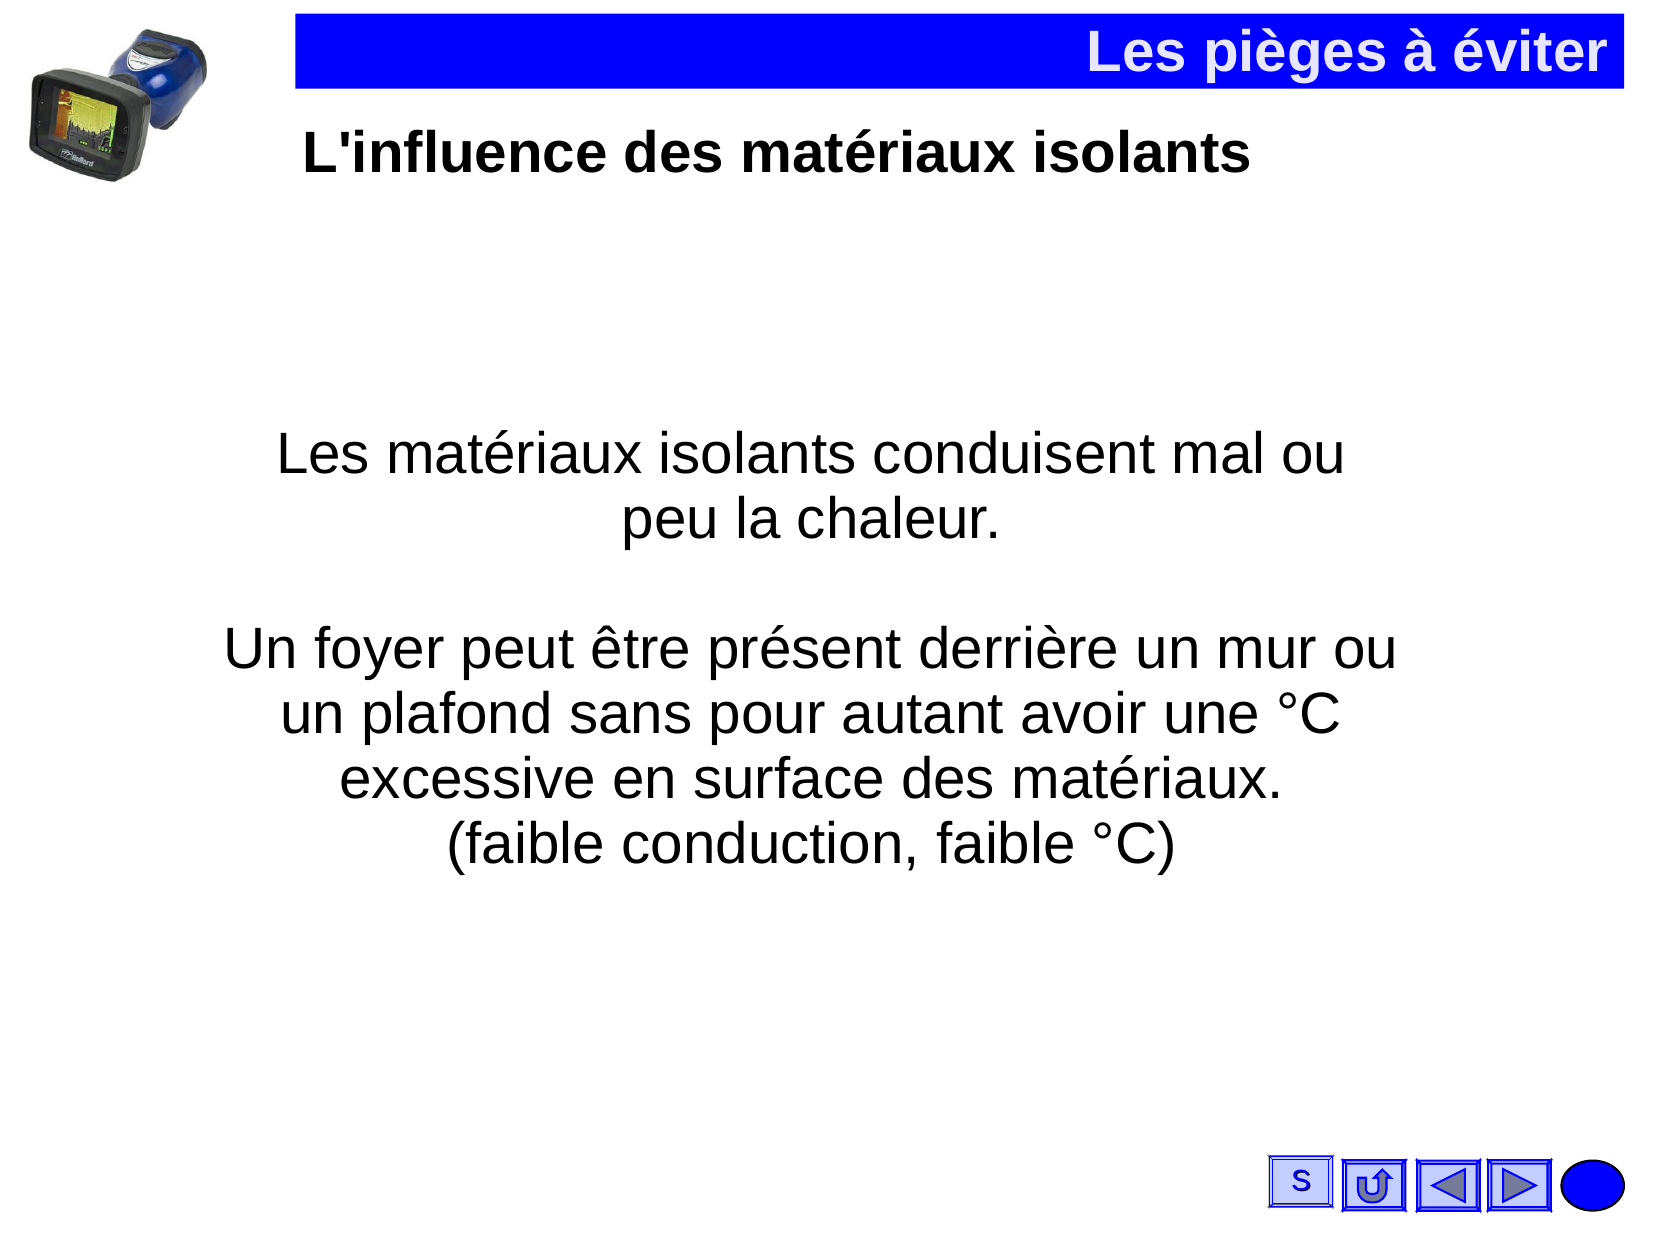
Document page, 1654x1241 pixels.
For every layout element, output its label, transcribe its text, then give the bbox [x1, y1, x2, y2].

text_box [1561, 1160, 1625, 1211]
text_box Les matériaux isolants conduisent mal ou peu la chaleur. Un foyer peut être présent derrière un mur ou un plafond sans pour autant avoir une °C excessive en surface des matériaux. (faible conduction, faible °C) [206, 413, 1418, 1012]
text_box Les pièges à éviter [295, 13, 1625, 89]
picture [29, 29, 207, 182]
text_box L'influence des matériaux isolants [287, 112, 1269, 193]
